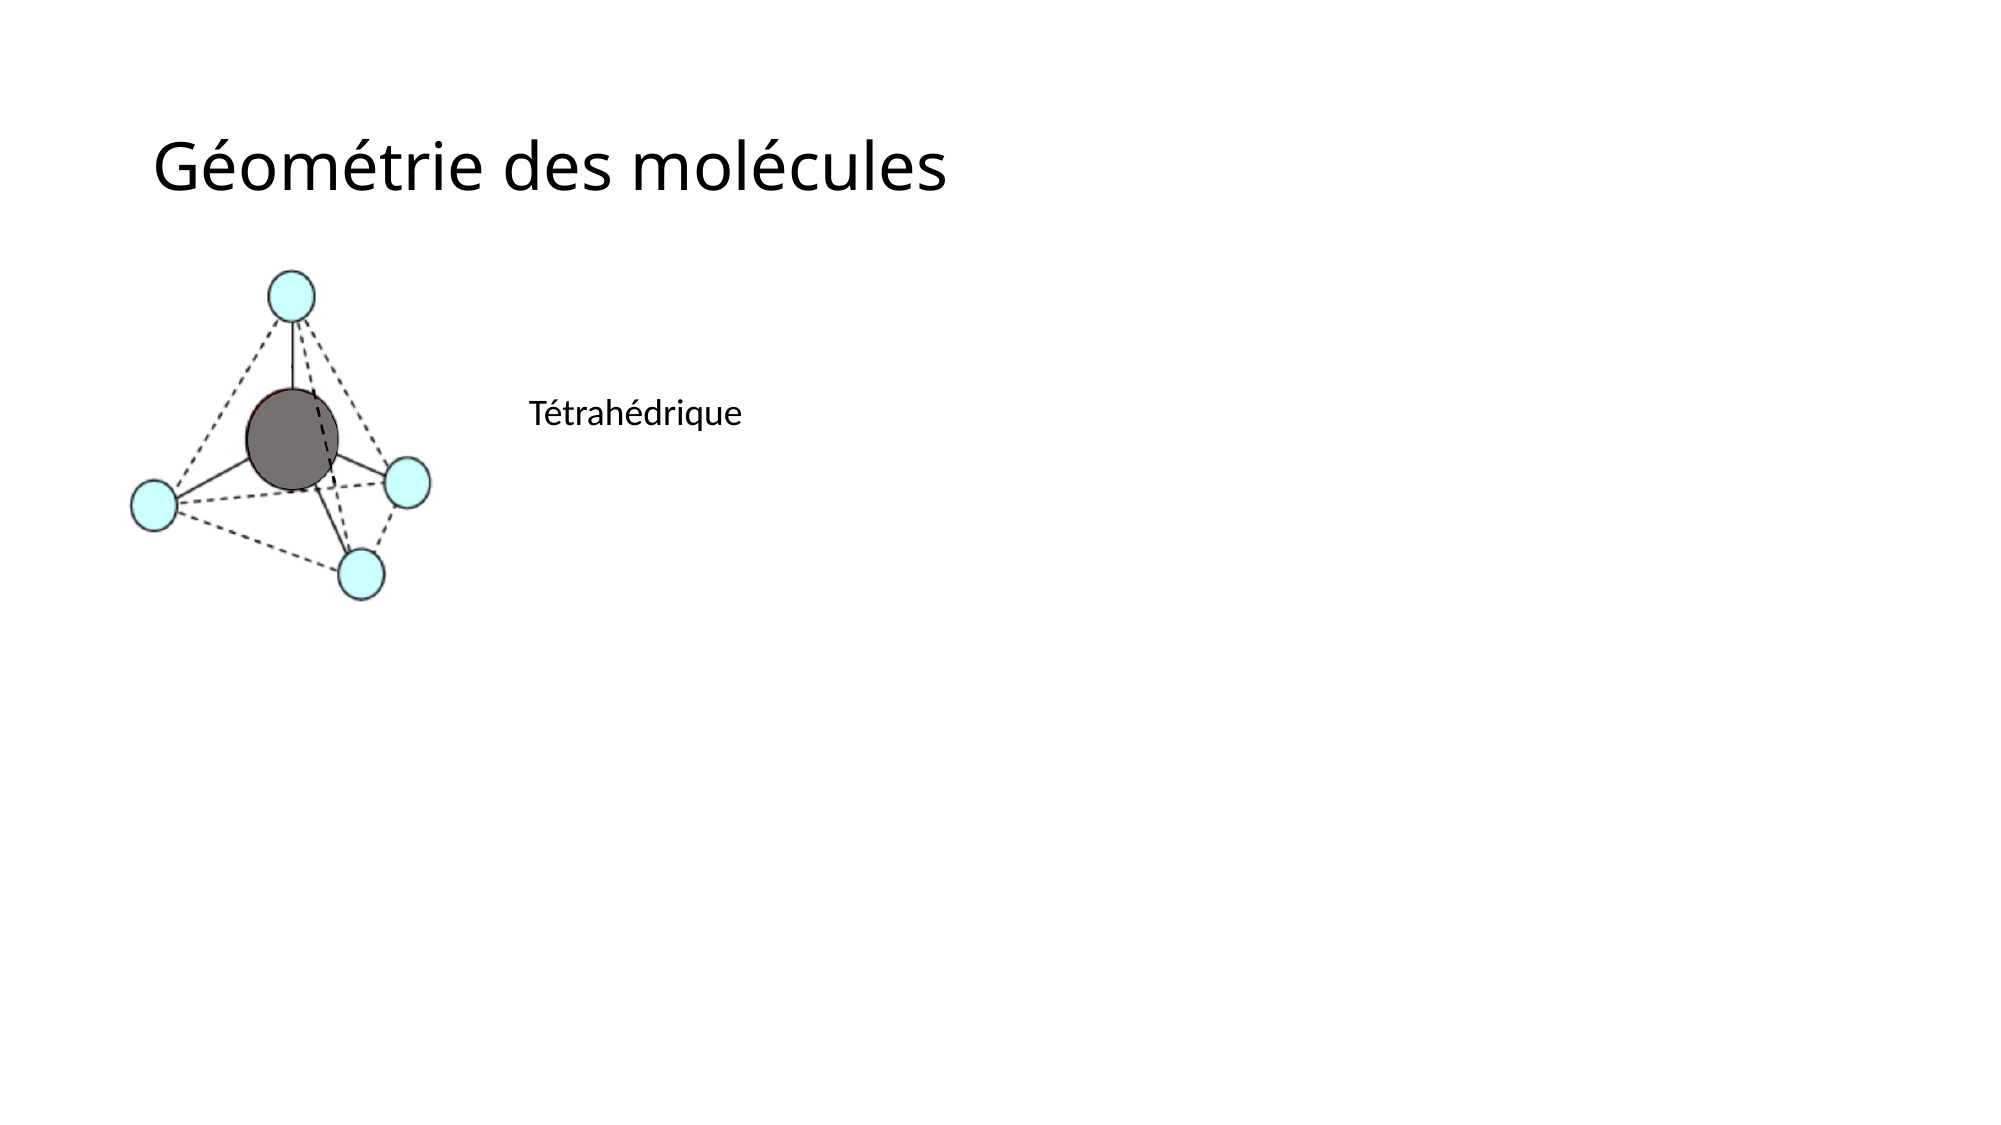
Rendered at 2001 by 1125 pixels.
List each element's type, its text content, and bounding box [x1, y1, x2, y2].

picture [125, 265, 435, 602]
title Géométrie des molécules [137, 59, 1863, 278]
text_box Tétrahédrique [513, 380, 964, 442]
